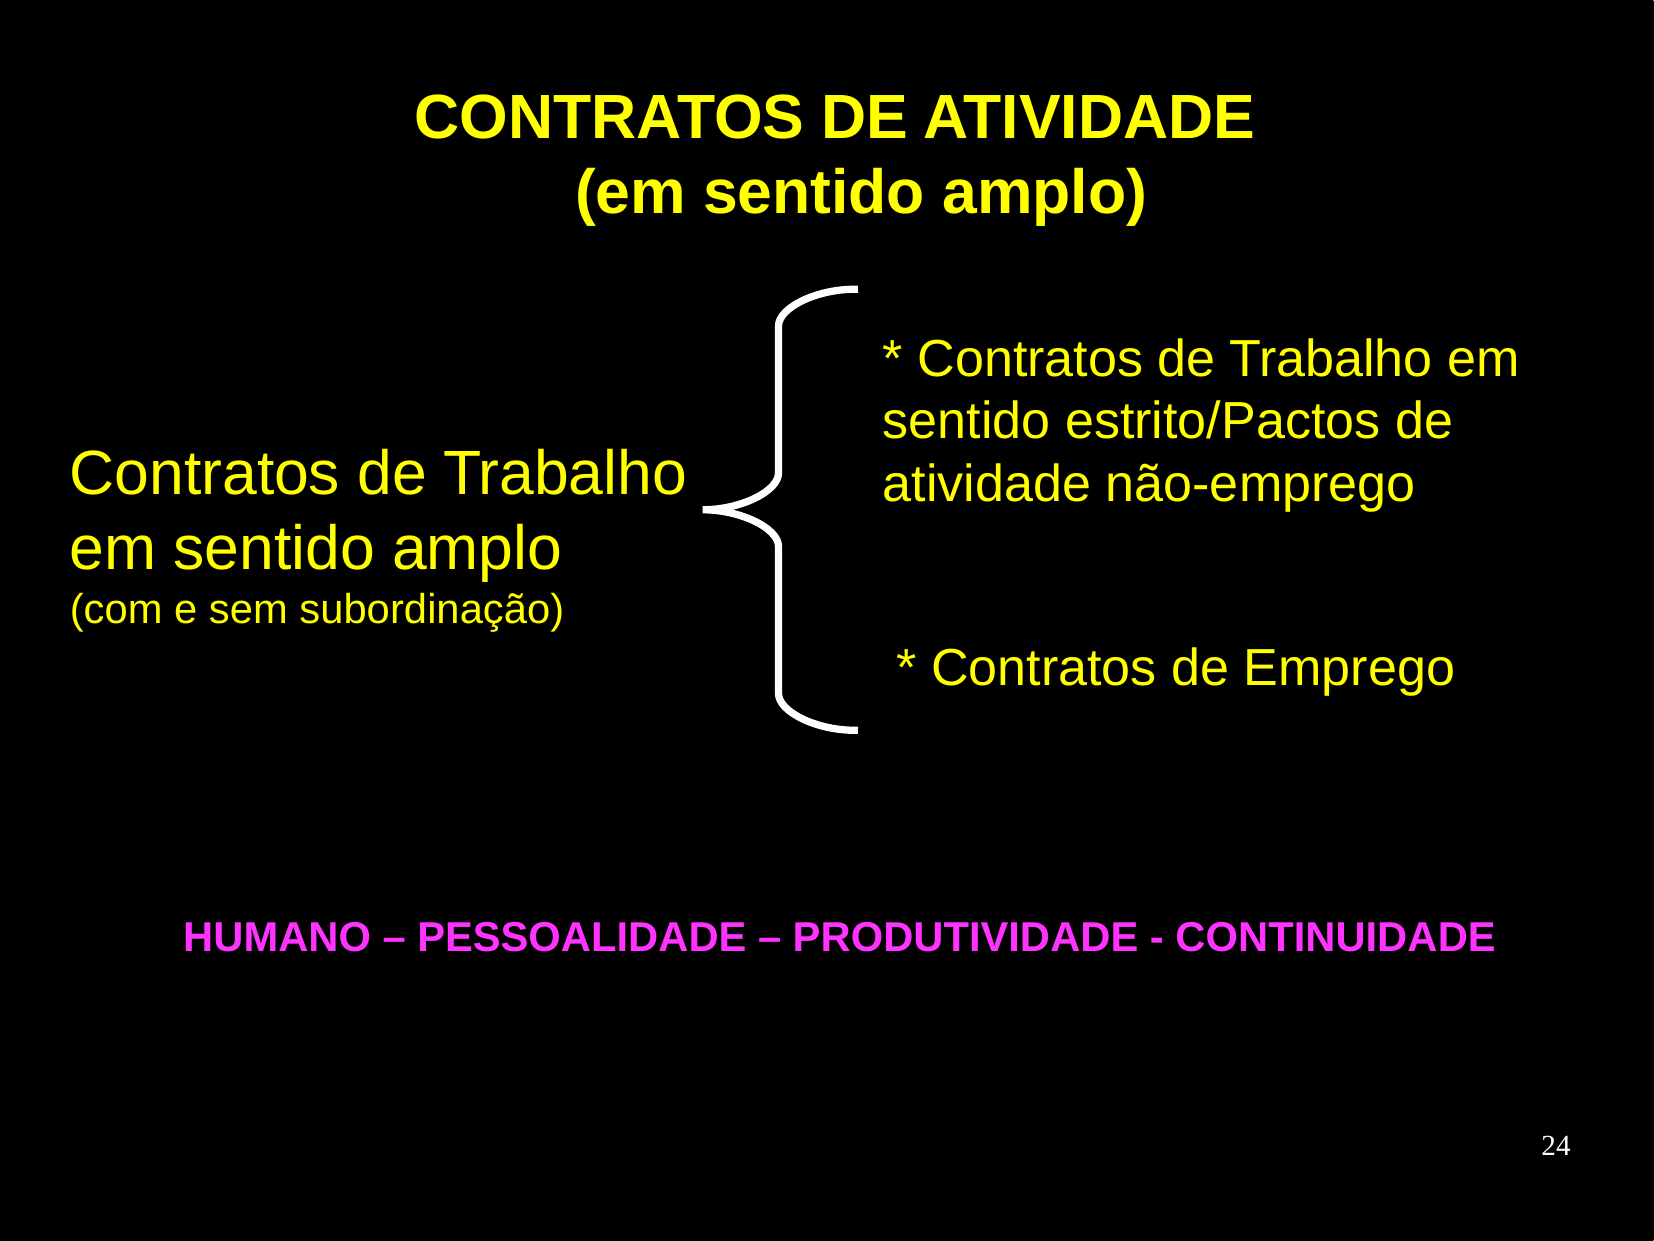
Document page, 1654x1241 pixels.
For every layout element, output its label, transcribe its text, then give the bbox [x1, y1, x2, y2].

text_box CONTRATOS DE ATIVIDADE (em sentido amplo) [82, 68, 1571, 235]
text_box Contratos de Trabalho em sentido amplo (com e sem subordinação) [55, 424, 703, 640]
text_box * Contratos de Emprego [881, 625, 1599, 704]
text_box * Contratos de Trabalho em sentido estrito/Pactos de atividade não-emprego [868, 316, 1628, 520]
text_box HUMANO – PESSOALIDADE – PRODUTIVIDADE - CONTINUIDADE [26, 911, 1654, 967]
